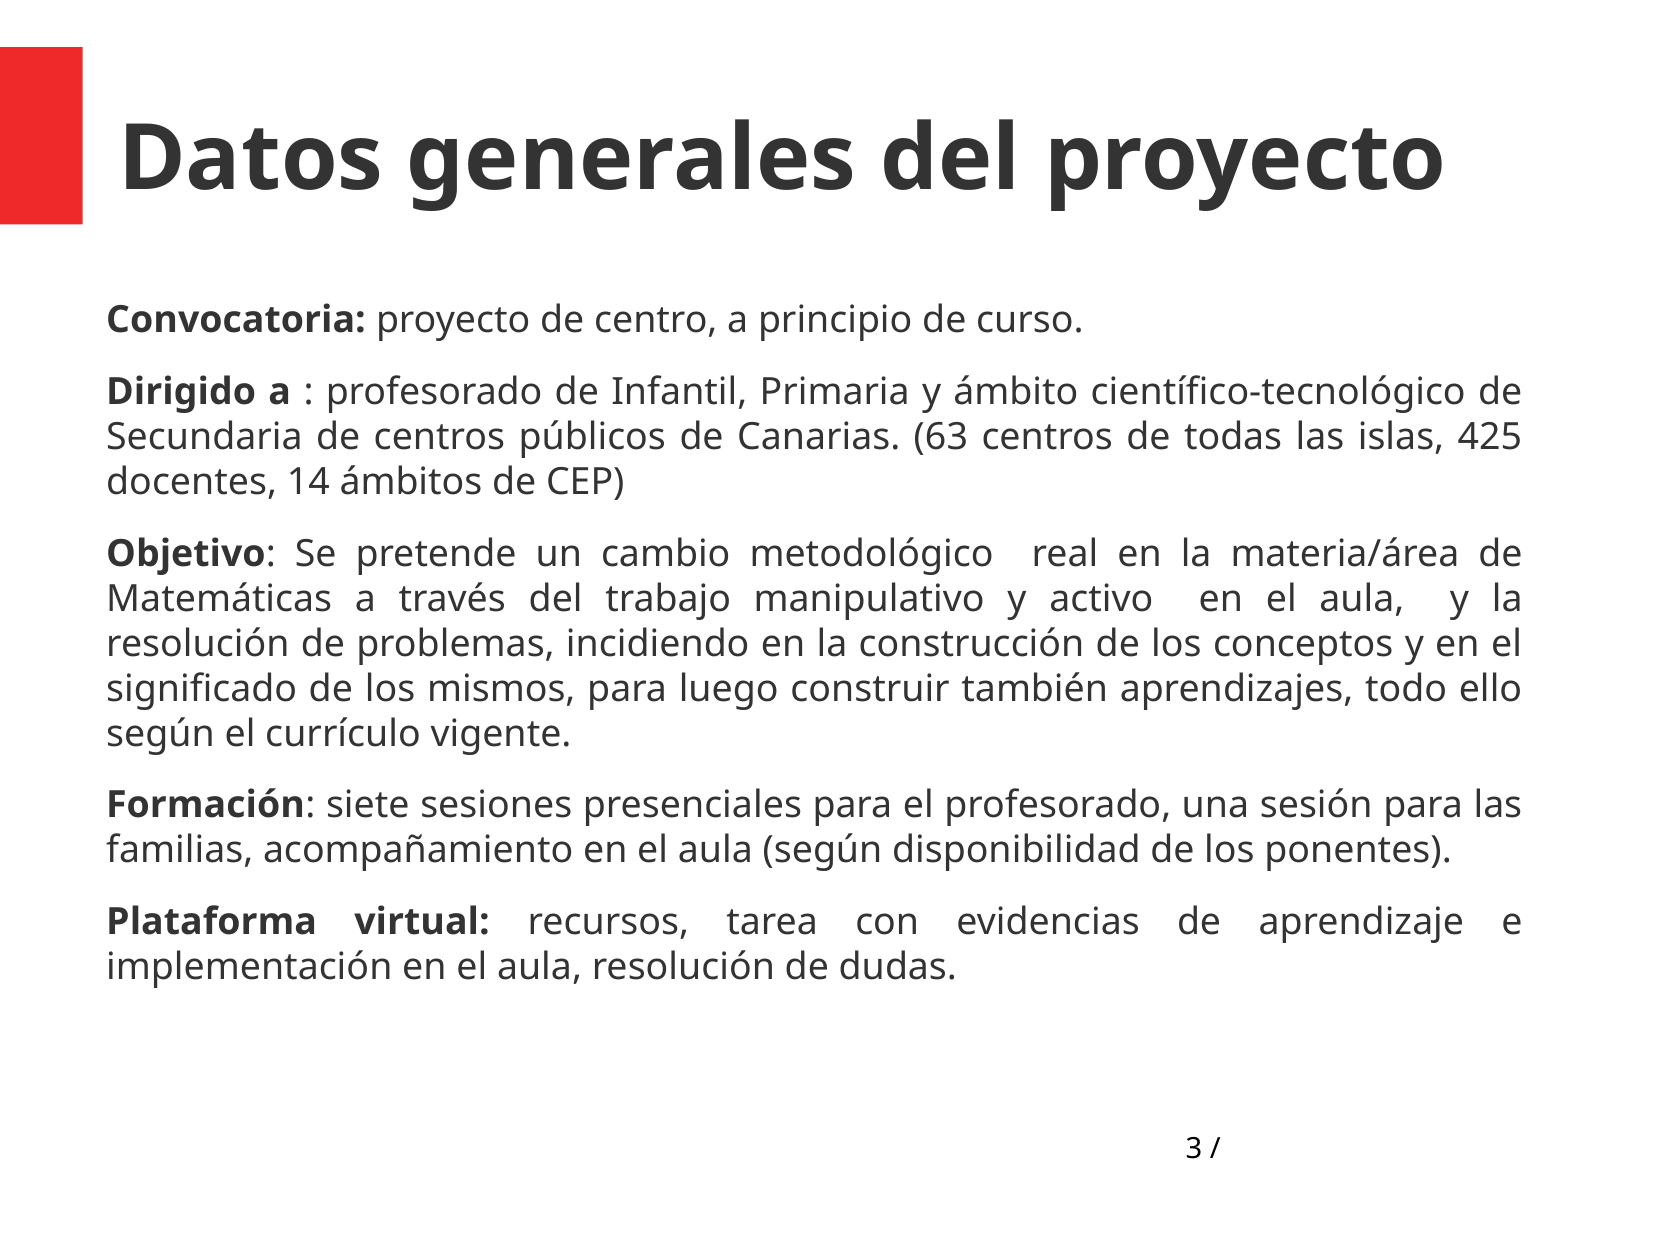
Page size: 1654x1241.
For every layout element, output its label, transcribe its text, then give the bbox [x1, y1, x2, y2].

title Datos generales del proyecto [118, 49, 1571, 257]
text_box / [1185, 1129, 1571, 1216]
list Convocatoria: proyecto de centro, a principio de curso. Dirigido a : profesorado de Infantil, Primaria y ámbito científico-tecnológico de Secundaria de centros públicos de Canarias. (63 centros de todas las islas, 425 docentes, 14 ámbitos de CEP) Objetivo: Se pretende un cambio metodológico real en la materia/área de Matemáticas a través del trabajo manipulativo y activo en el aula, y la resolución de problemas, incidiendo en la construcción de los conceptos y en el significado de los mismos, para luego construir también aprendizajes, todo ello según el currículo vigente. Formación: siete sesiones presenciales para el profesorado, una sesión para las familias, acompañamiento en el aula (según disponibilidad de los ponentes). Plataforma virtual: recursos, tarea con evidencias de aprendizaje e implementación en el aula, resolución de dudas. [106, 295, 1524, 1015]
